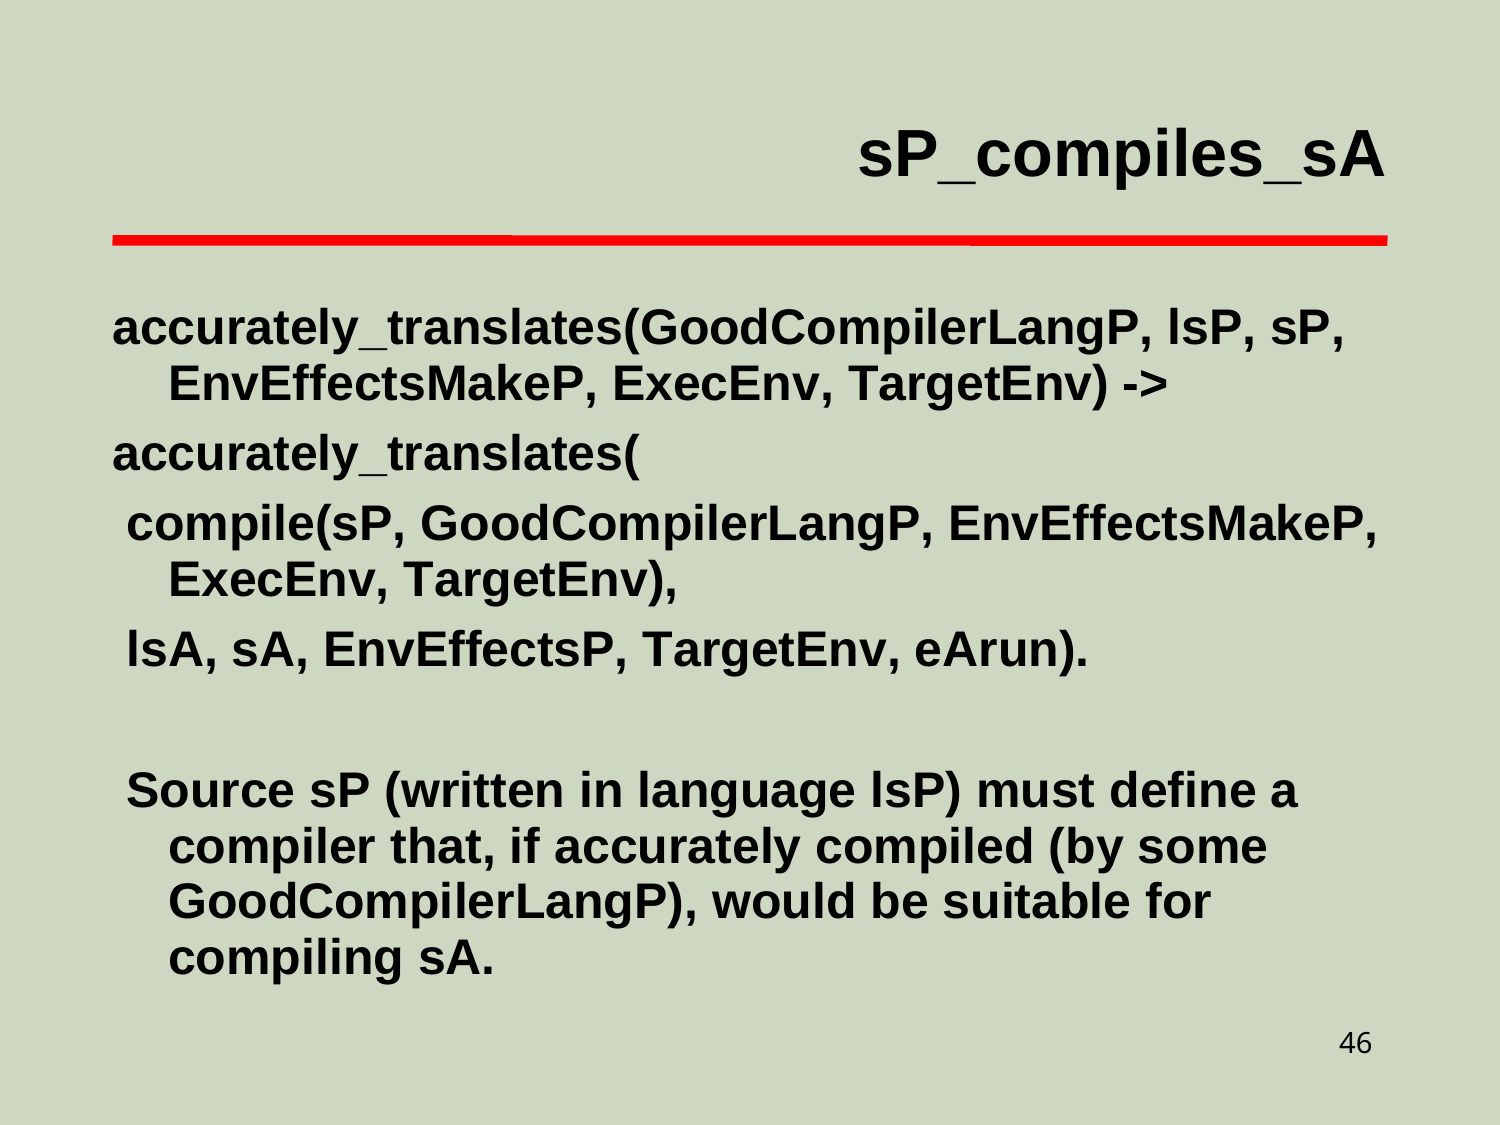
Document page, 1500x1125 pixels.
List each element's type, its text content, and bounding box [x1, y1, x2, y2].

list accurately_translates(GoodCompilerLangP, lsP, sP, EnvEffectsMakeP, ExecEnv, TargetEnv) -> accurately_translates( compile(sP, GoodCompilerLangP, EnvEffectsMakeP, ExecEnv, TargetEnv), lsA, sA, EnvEffectsP, TargetEnv, eArun). Source sP (written in language lsP) must define a compiler that, if accurately compiled (by some GoodCompilerLangP), would be suitable for compiling sA. [112, 299, 1387, 1099]
title sP_compiles_sA [124, 93, 1387, 216]
